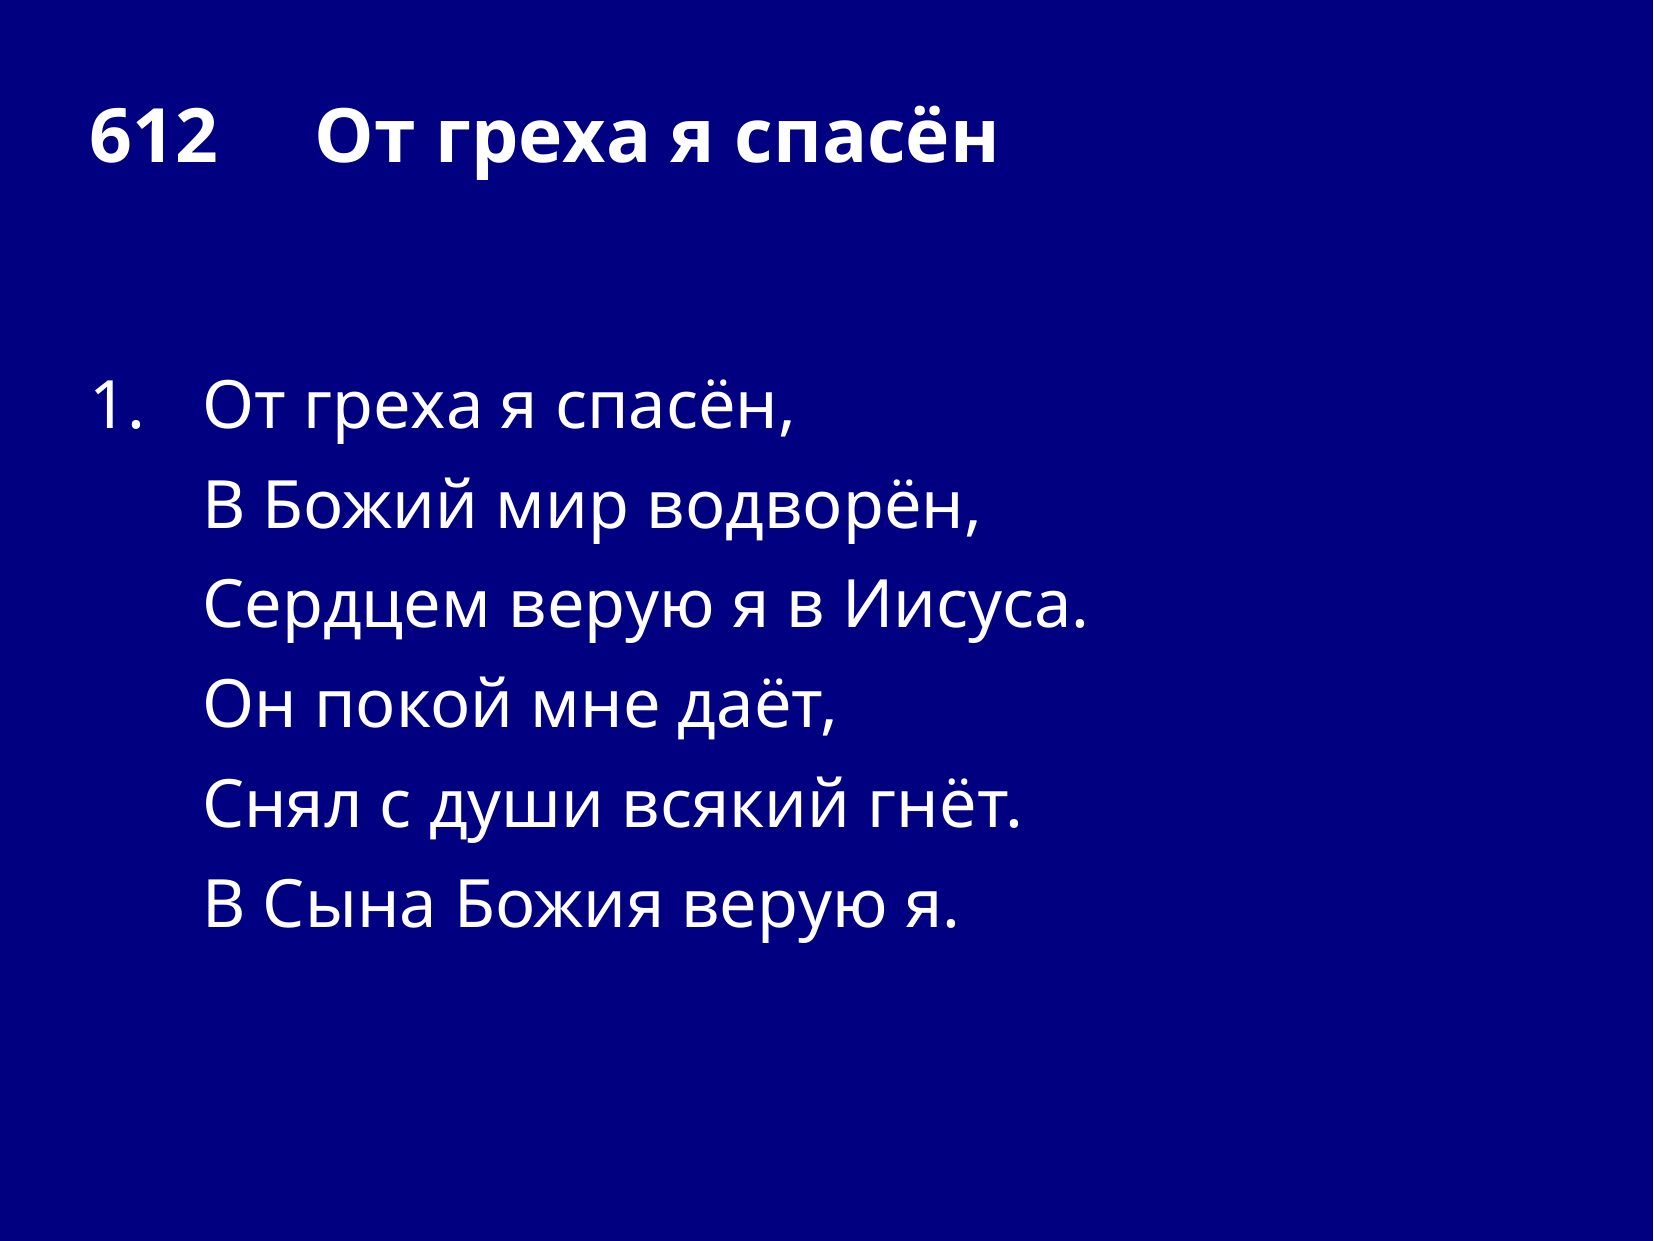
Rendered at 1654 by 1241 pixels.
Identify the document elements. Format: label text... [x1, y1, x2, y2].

text_box 1. От греха я спасён, В Божий мир водворён, Сердцем верую я в Иисуса. Он покой мне даёт, Снял с души всякий гнёт. В Сына Божия верую я. [75, 188, 1576, 1163]
text_box 612 От греха я спасён [75, 75, 1576, 188]
